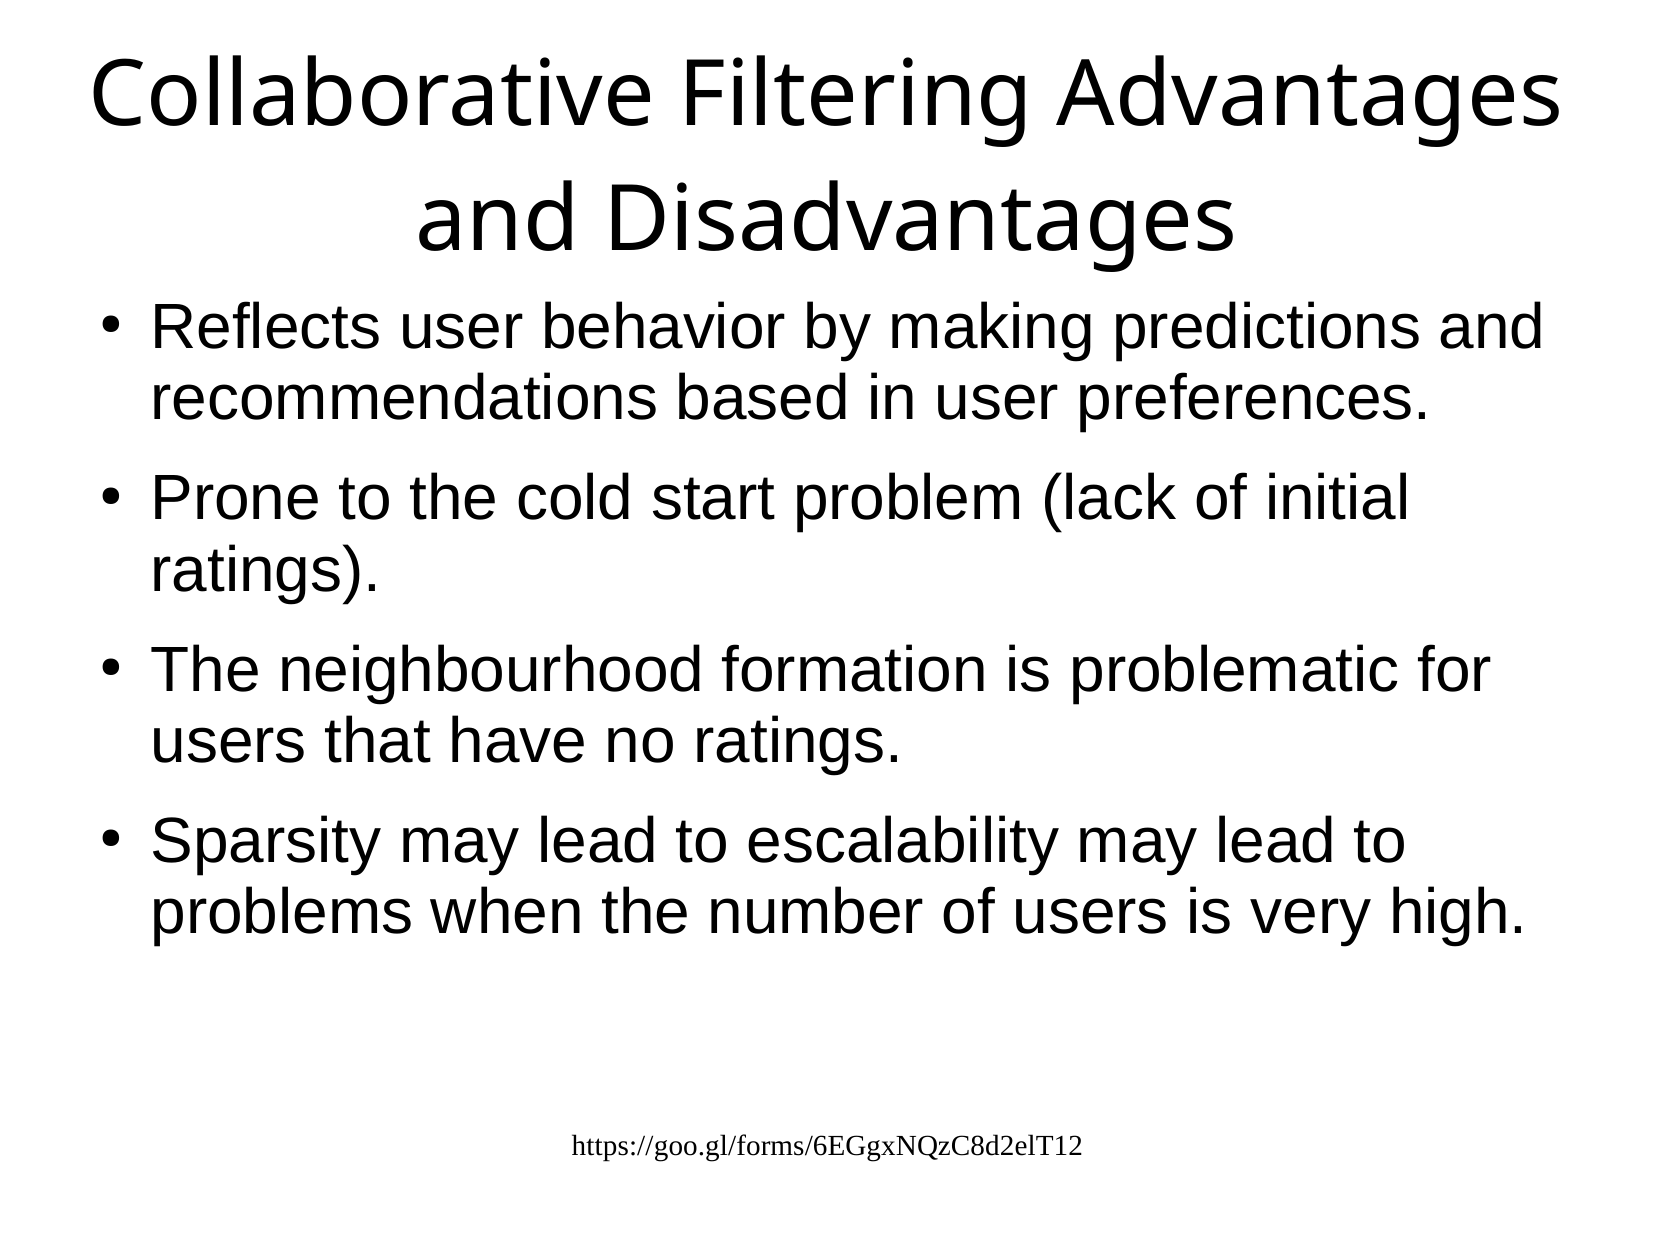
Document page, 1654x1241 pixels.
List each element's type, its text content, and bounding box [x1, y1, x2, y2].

list Reflects user behavior by making predictions and recommendations based in user preferences. Prone to the cold start problem (lack of initial ratings). The neighbourhood formation is problematic for users that have no ratings. Sparsity may lead to escalability may lead to problems when the number of users is very high. [82, 290, 1571, 1010]
title Collaborative Filtering Advantages and Disadvantages [82, 49, 1571, 257]
